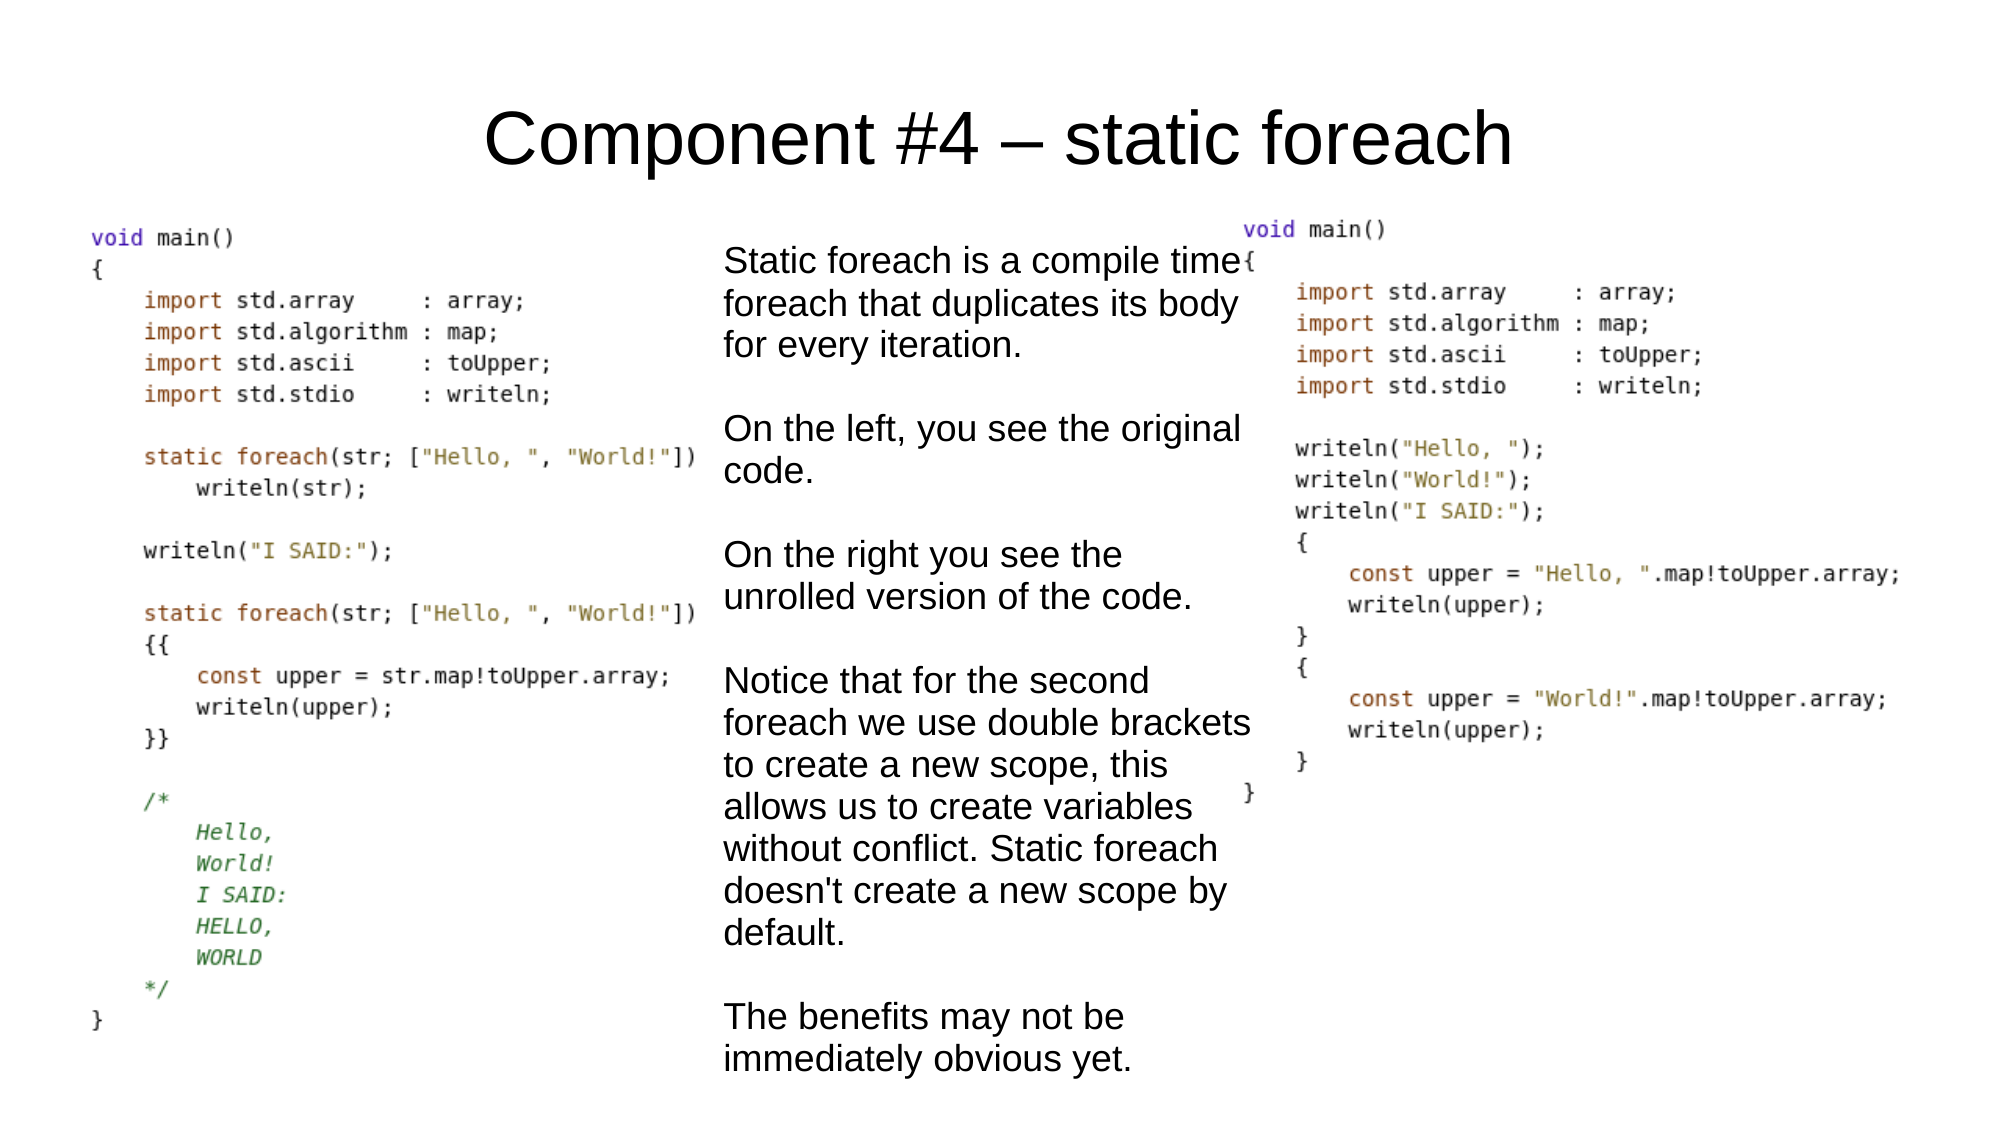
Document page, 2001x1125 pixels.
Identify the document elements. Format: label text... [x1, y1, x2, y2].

picture [88, 216, 703, 1034]
title Component #4 – static foreach [99, 44, 1900, 233]
text_box Static foreach is a compile time foreach that duplicates its body for every iteration. On the left, you see the original code. On the right you see the unrolled version of the code. Notice that for the second foreach we use double brackets to create a new scope, this allows us to create variables without conflict. Static foreach doesn't create a new scope by default. The benefits may not be immediately obvious yet. [708, 232, 1270, 1088]
picture [1240, 206, 1923, 805]
